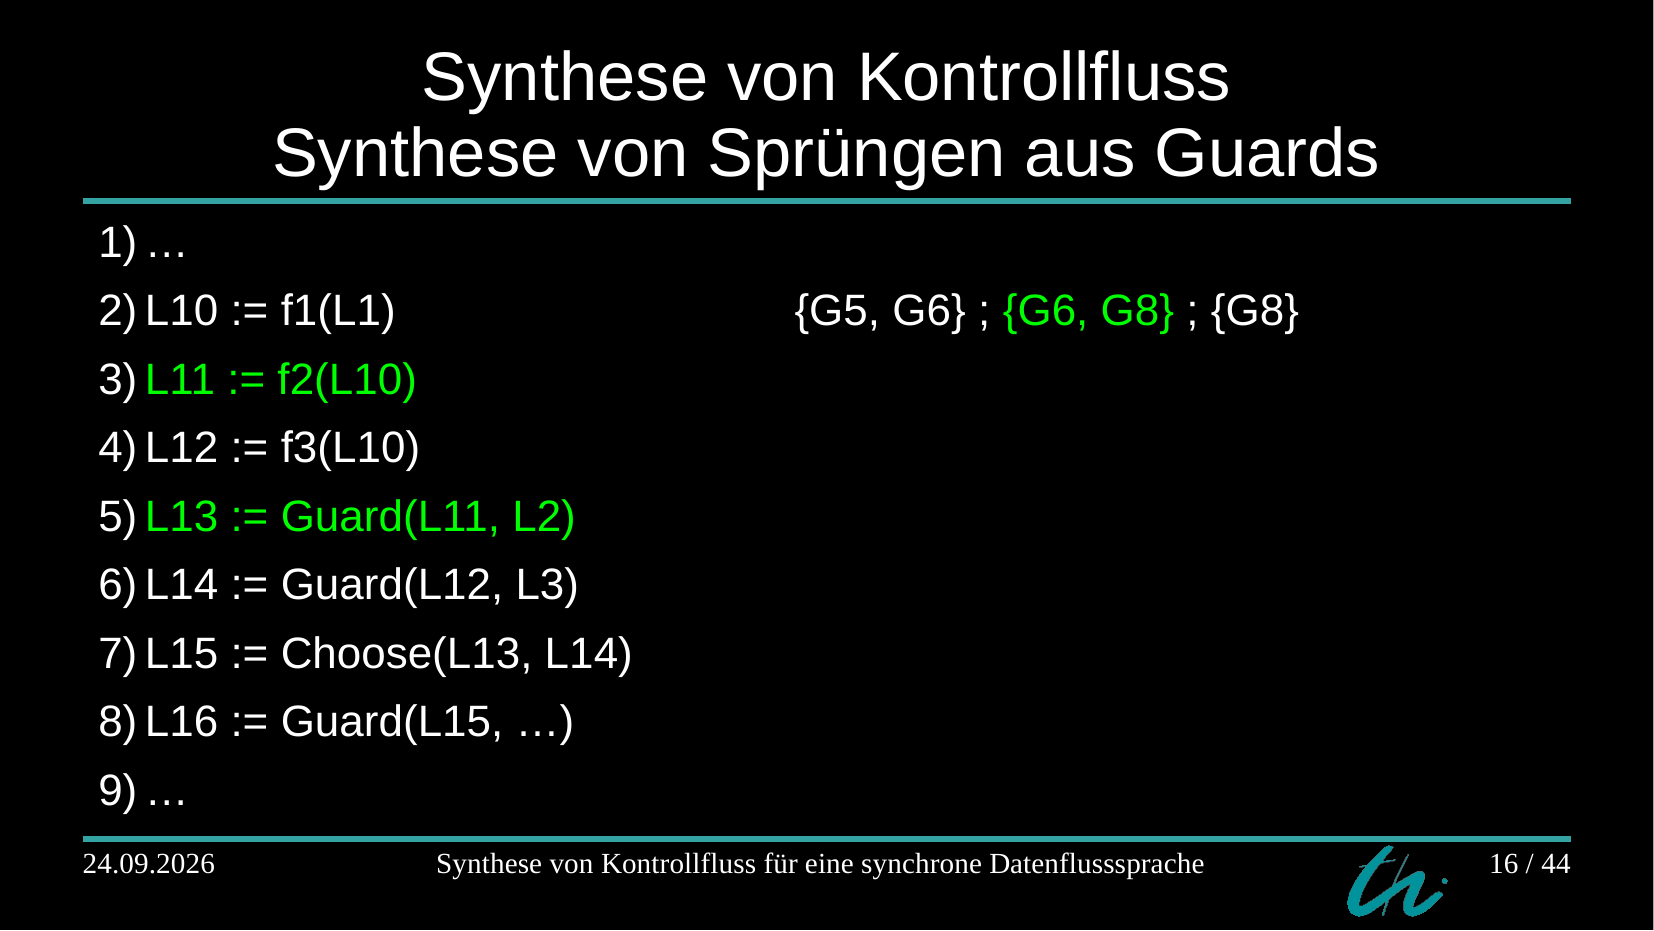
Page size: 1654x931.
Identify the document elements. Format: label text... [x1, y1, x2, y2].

list … L10 := f1(L1) {G5, G6} ; {G6, G8} ; {G8} L11 := f2(L10) L12 := f3(L10) L13 := Guard(L11, L2) L14 := Guard(L12, L3) L15 := Choose(L13, L14) L16 := Guard(L15, …) … [82, 217, 1571, 815]
title Synthese von Kontrollfluss Synthese von Sprüngen aus Guards [82, 37, 1571, 193]
picture [1347, 845, 1448, 917]
